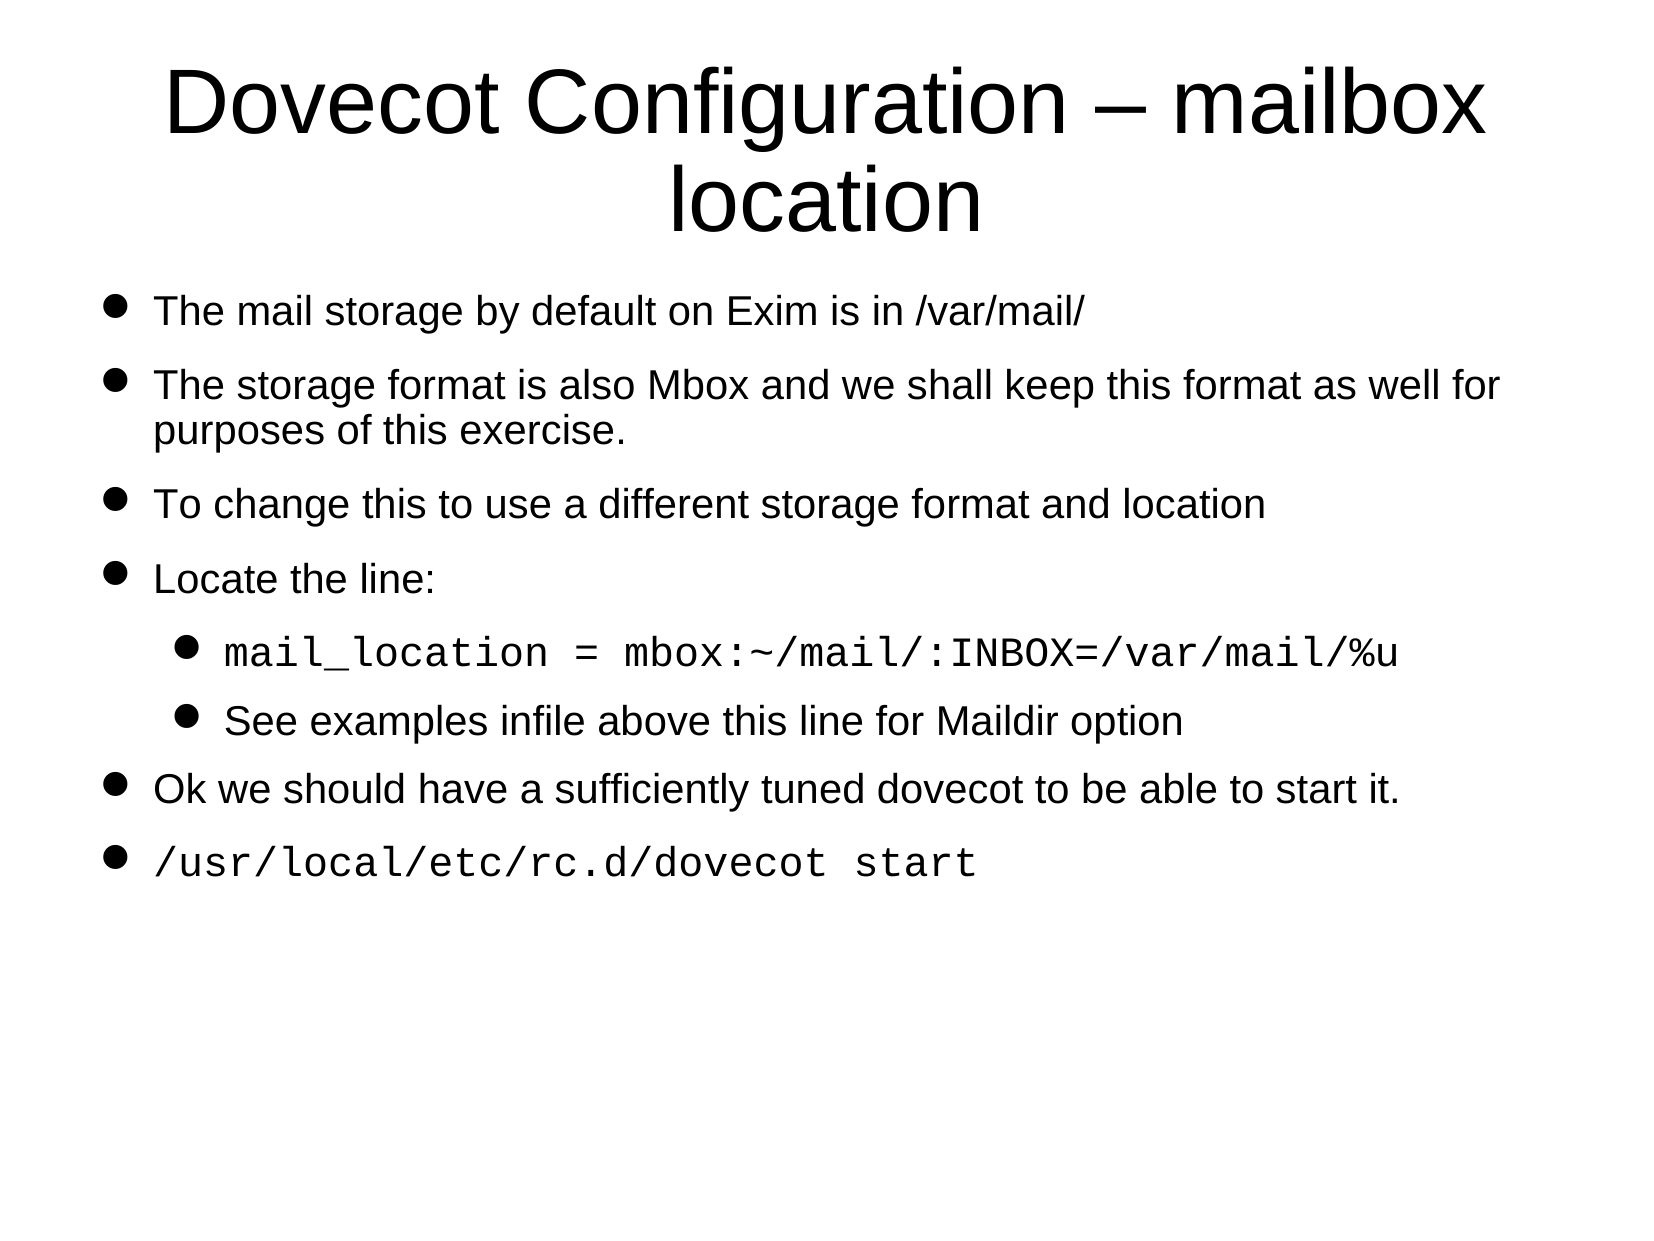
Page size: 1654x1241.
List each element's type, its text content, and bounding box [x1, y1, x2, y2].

text_box The mail storage by default on Exim is in /var/mail/ The storage format is also Mbox and we shall keep this format as well for purposes of this exercise. To change this to use a different storage format and location Locate the line: mail_location = mbox:~/mail/:INBOX=/var/mail/%u See examples infile above this line for Maildir option Ok we should have a sufficiently tuned dovecot to be able to start it. /usr/local/etc/rc.d/dovecot start [82, 290, 1571, 1109]
text_box Dovecot Configuration – mailbox location [82, 47, 1571, 259]
